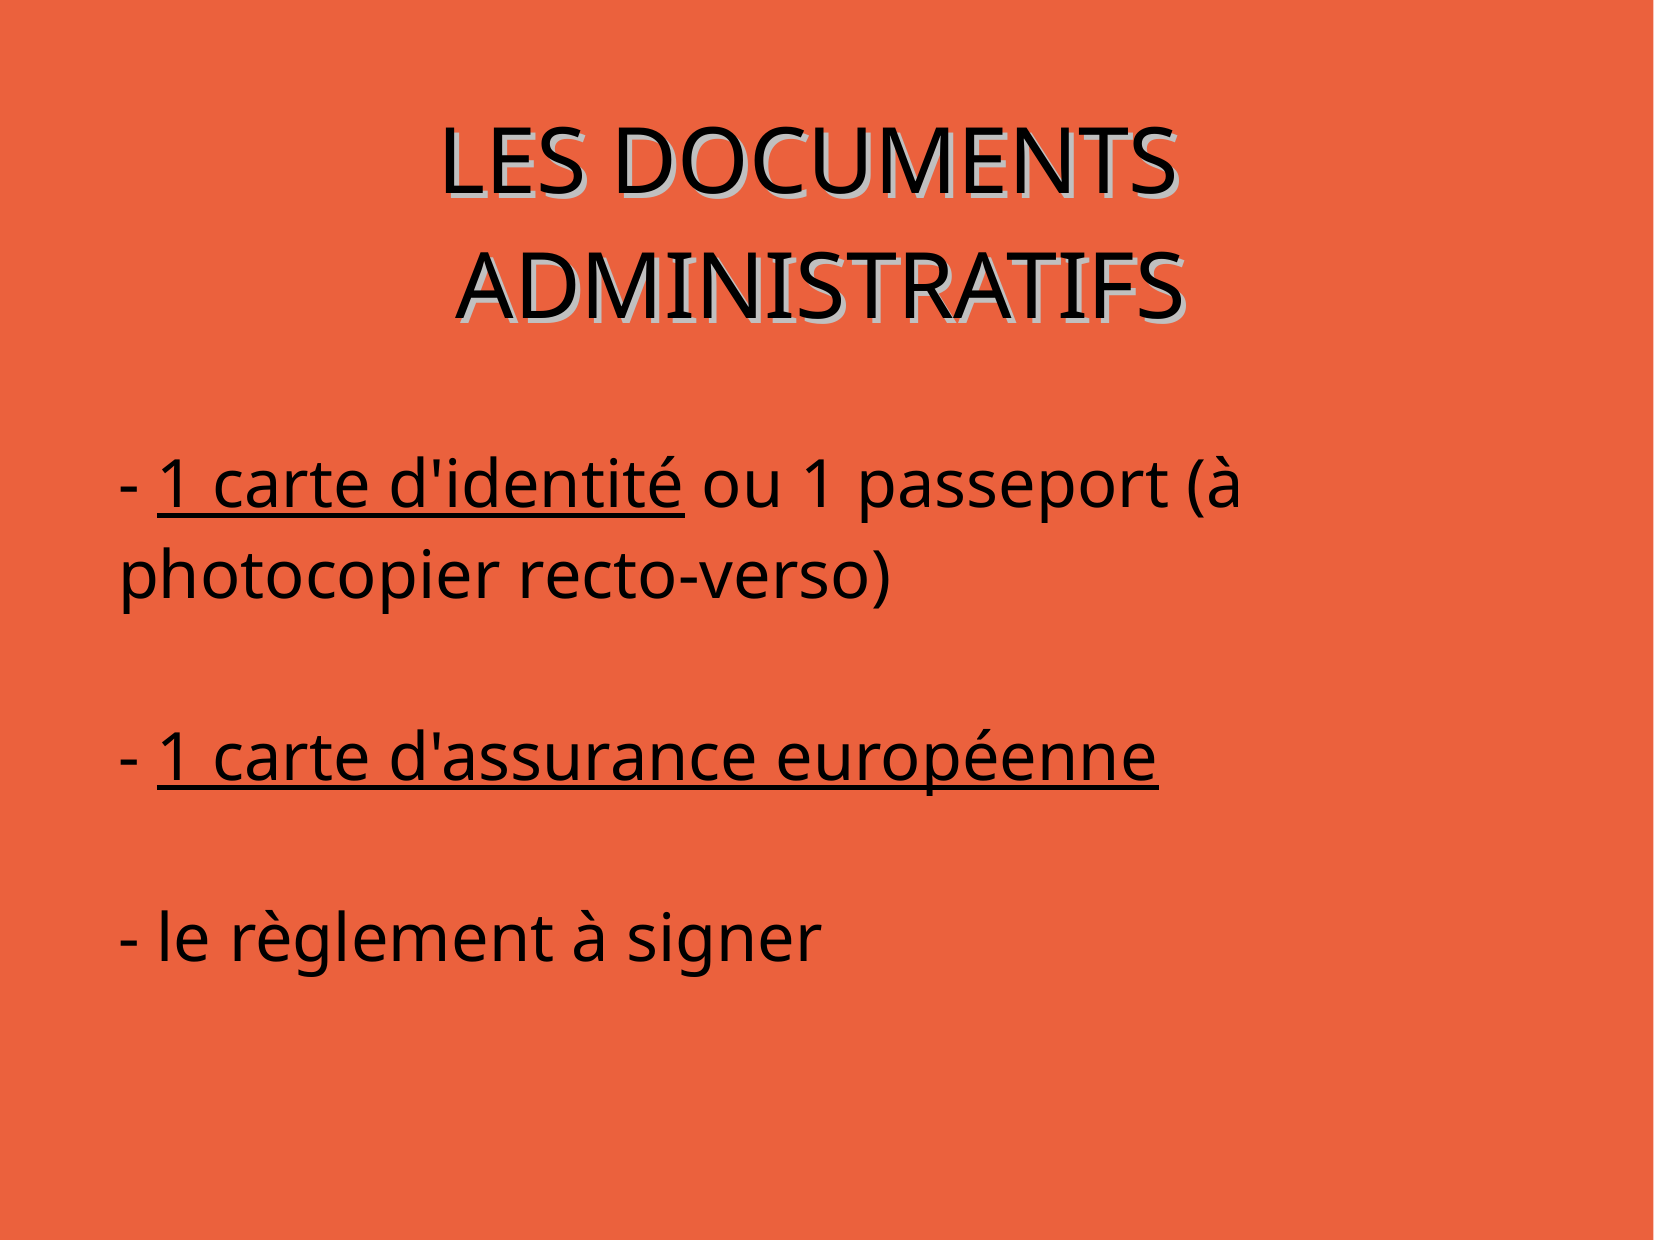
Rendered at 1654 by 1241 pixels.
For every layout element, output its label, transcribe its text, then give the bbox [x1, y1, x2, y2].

subtitle - 1 carte d'identité ou 1 passeport (à photocopier recto-verso) - 1 carte d'assurance européenne - le règlement à signer [118, 383, 1536, 1034]
title LES DOCUMENTS ADMINISTRATIFS [76, 92, 1565, 349]
